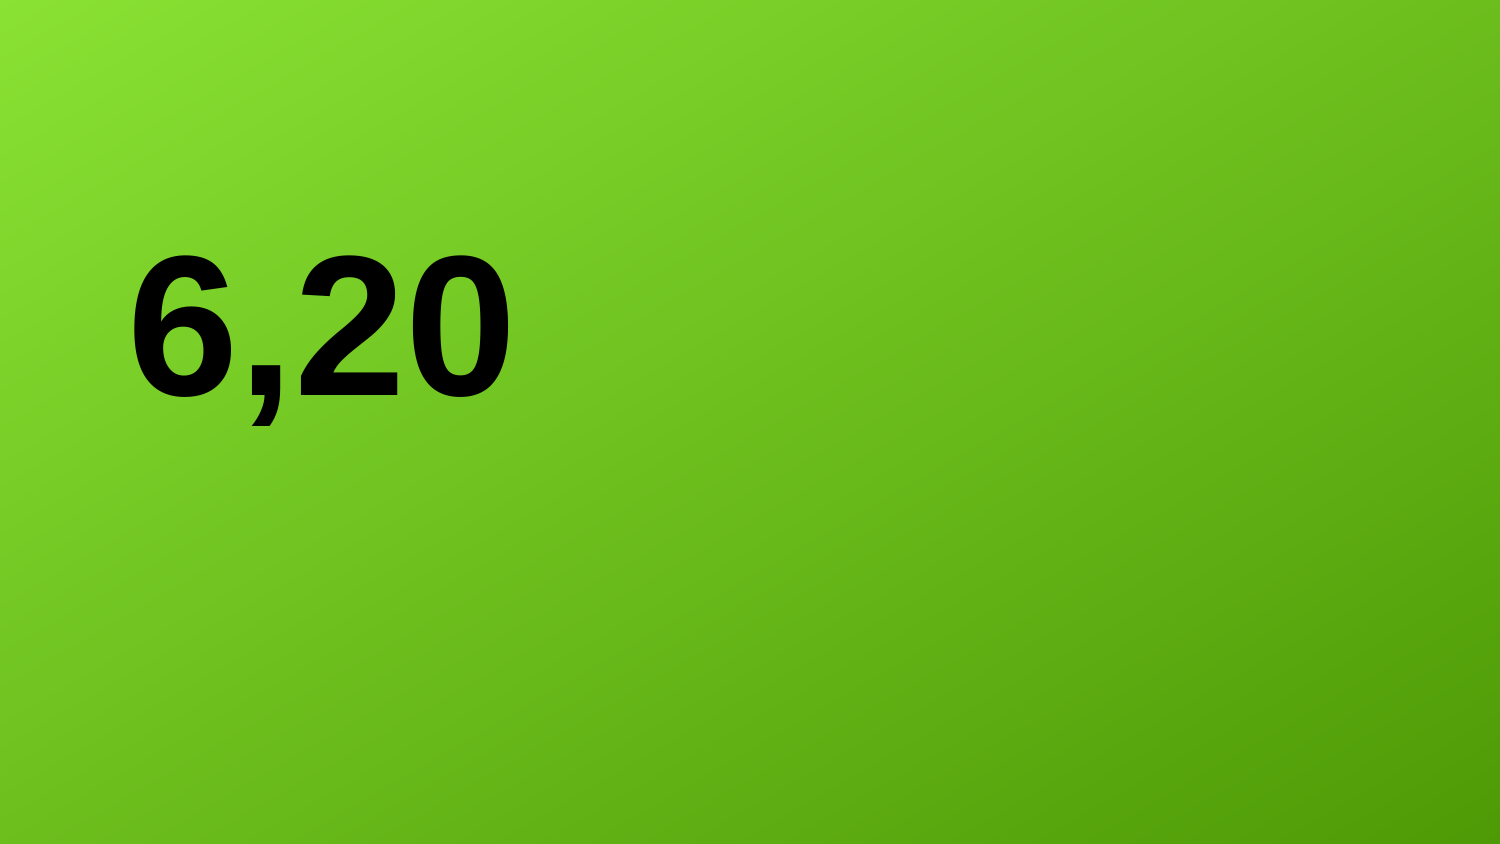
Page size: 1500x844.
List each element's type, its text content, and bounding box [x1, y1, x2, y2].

title 6,20 [112, 259, 1388, 450]
